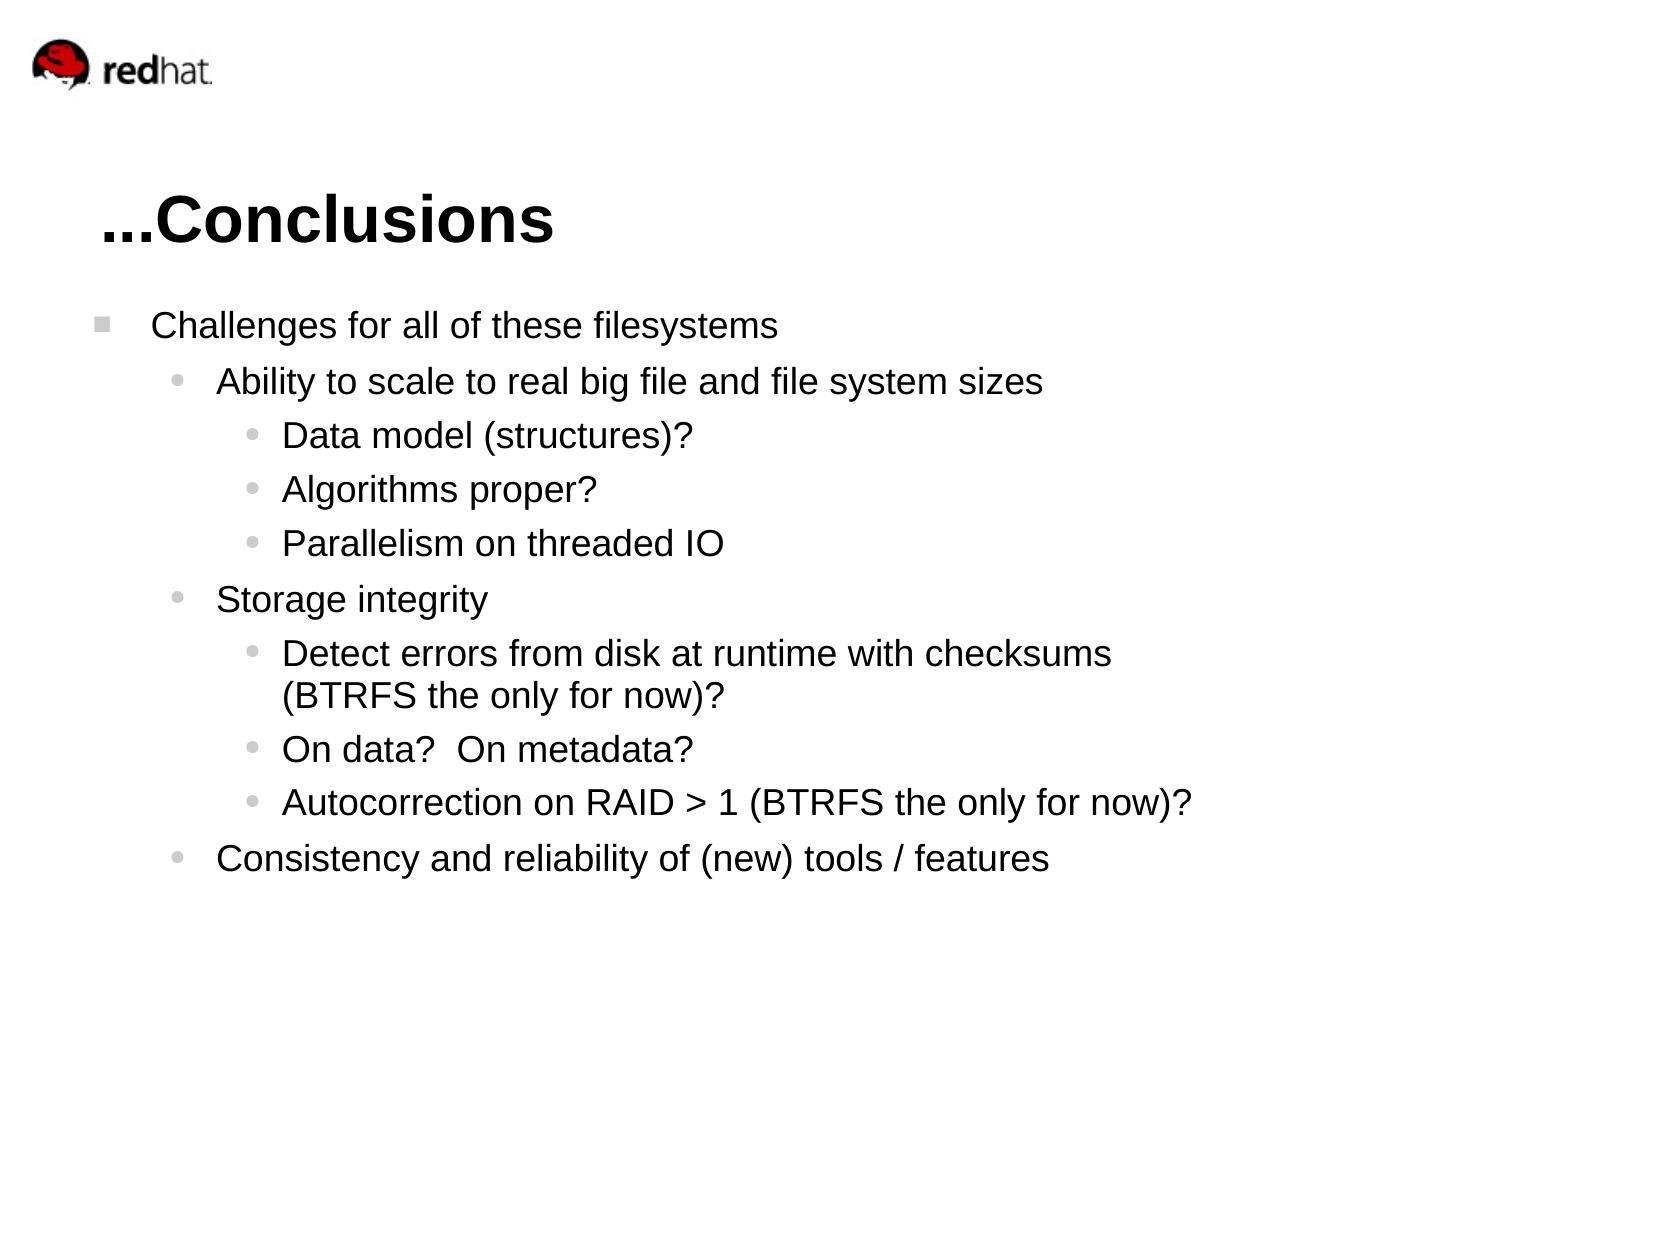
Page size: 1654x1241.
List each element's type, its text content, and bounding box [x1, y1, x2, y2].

picture [31, 37, 212, 98]
list Challenges for all of these filesystems Ability to scale to real big file and file system sizes Data model (structures)? Algorithms proper? Parallelism on threaded IO Storage integrity Detect errors from disk at runtime with checksums (BTRFS the only for now)? On data? On metadata? Autocorrection on RAID > 1 (BTRFS the only for now)? Consistency and reliability of (new) tools / features [94, 304, 1500, 1174]
title ...Conclusions [100, 164, 1506, 275]
